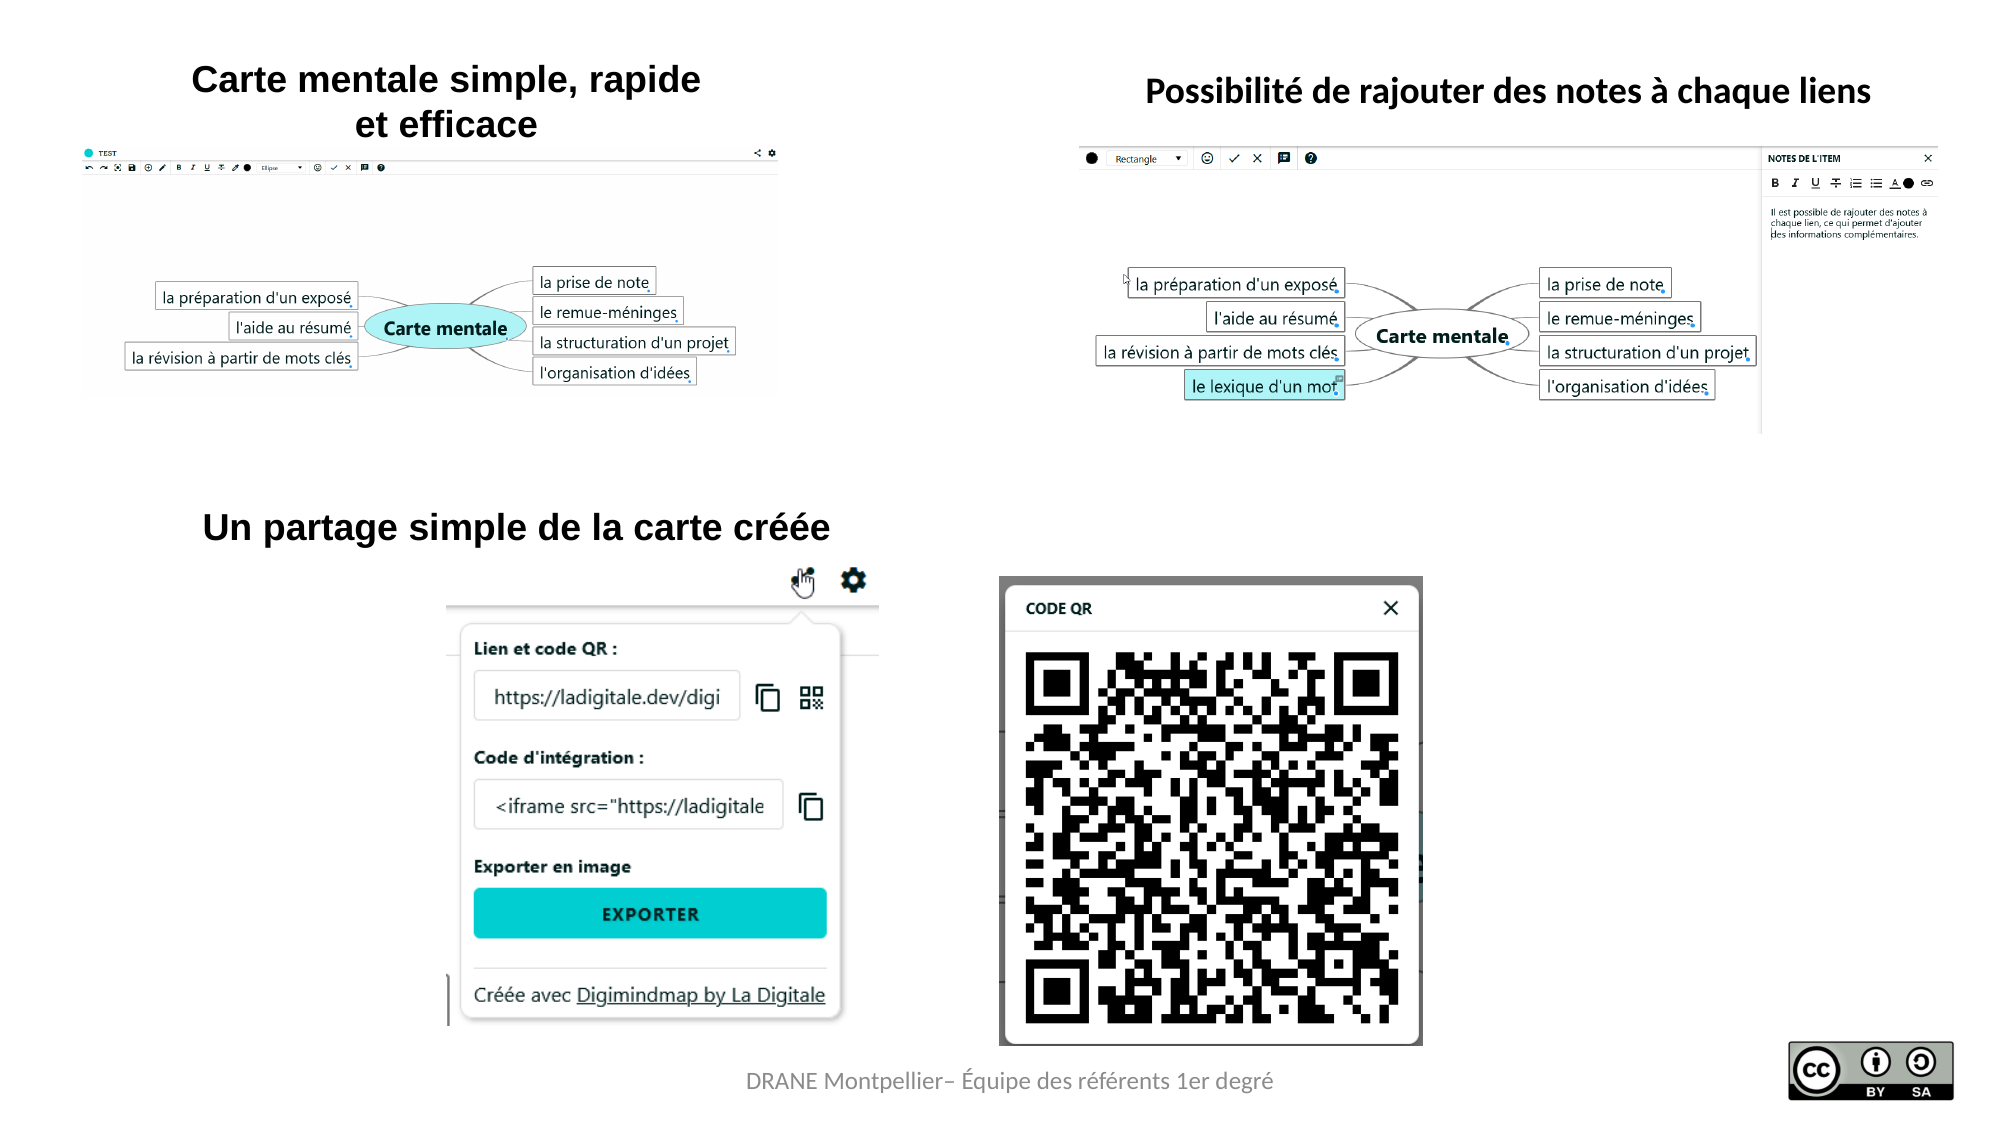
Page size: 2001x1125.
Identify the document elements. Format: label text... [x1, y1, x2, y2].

picture [1781, 1037, 1956, 1105]
picture [1079, 146, 1938, 434]
text_box Carte mentale simple, rapide et efficace [168, 47, 725, 146]
text_box Possibilité de rajouter des notes à chaque liens [1130, 58, 1888, 119]
picture [999, 576, 1423, 1045]
text_box Un partage simple de la carte créée [0, 495, 1150, 556]
picture [82, 146, 778, 398]
picture [446, 556, 879, 1026]
footer DRANE Montpellier– Équipe des référents 1er degré [446, 1045, 1575, 1113]
